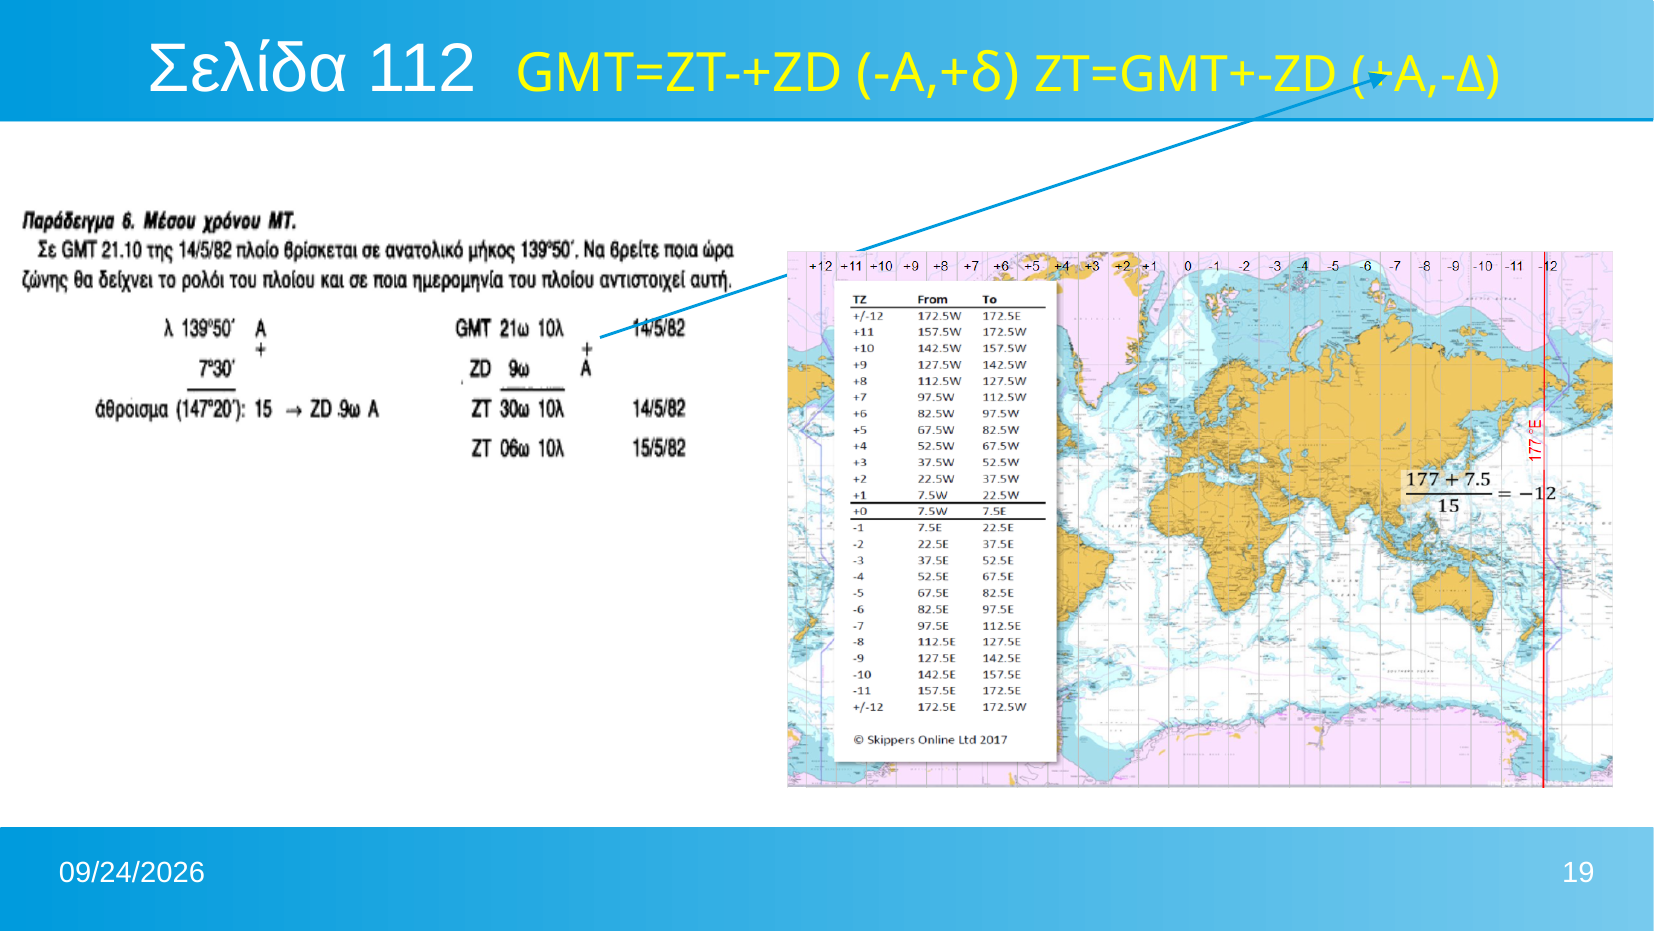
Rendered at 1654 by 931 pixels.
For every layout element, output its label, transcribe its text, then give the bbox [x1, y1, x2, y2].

title Σελίδα 112 GMT=ZT-+ZD (-Α,+δ) ZT=GMT+-ZD (+A,-Δ) [59, 29, 1595, 108]
picture [787, 250, 1613, 788]
picture [0, 172, 751, 488]
